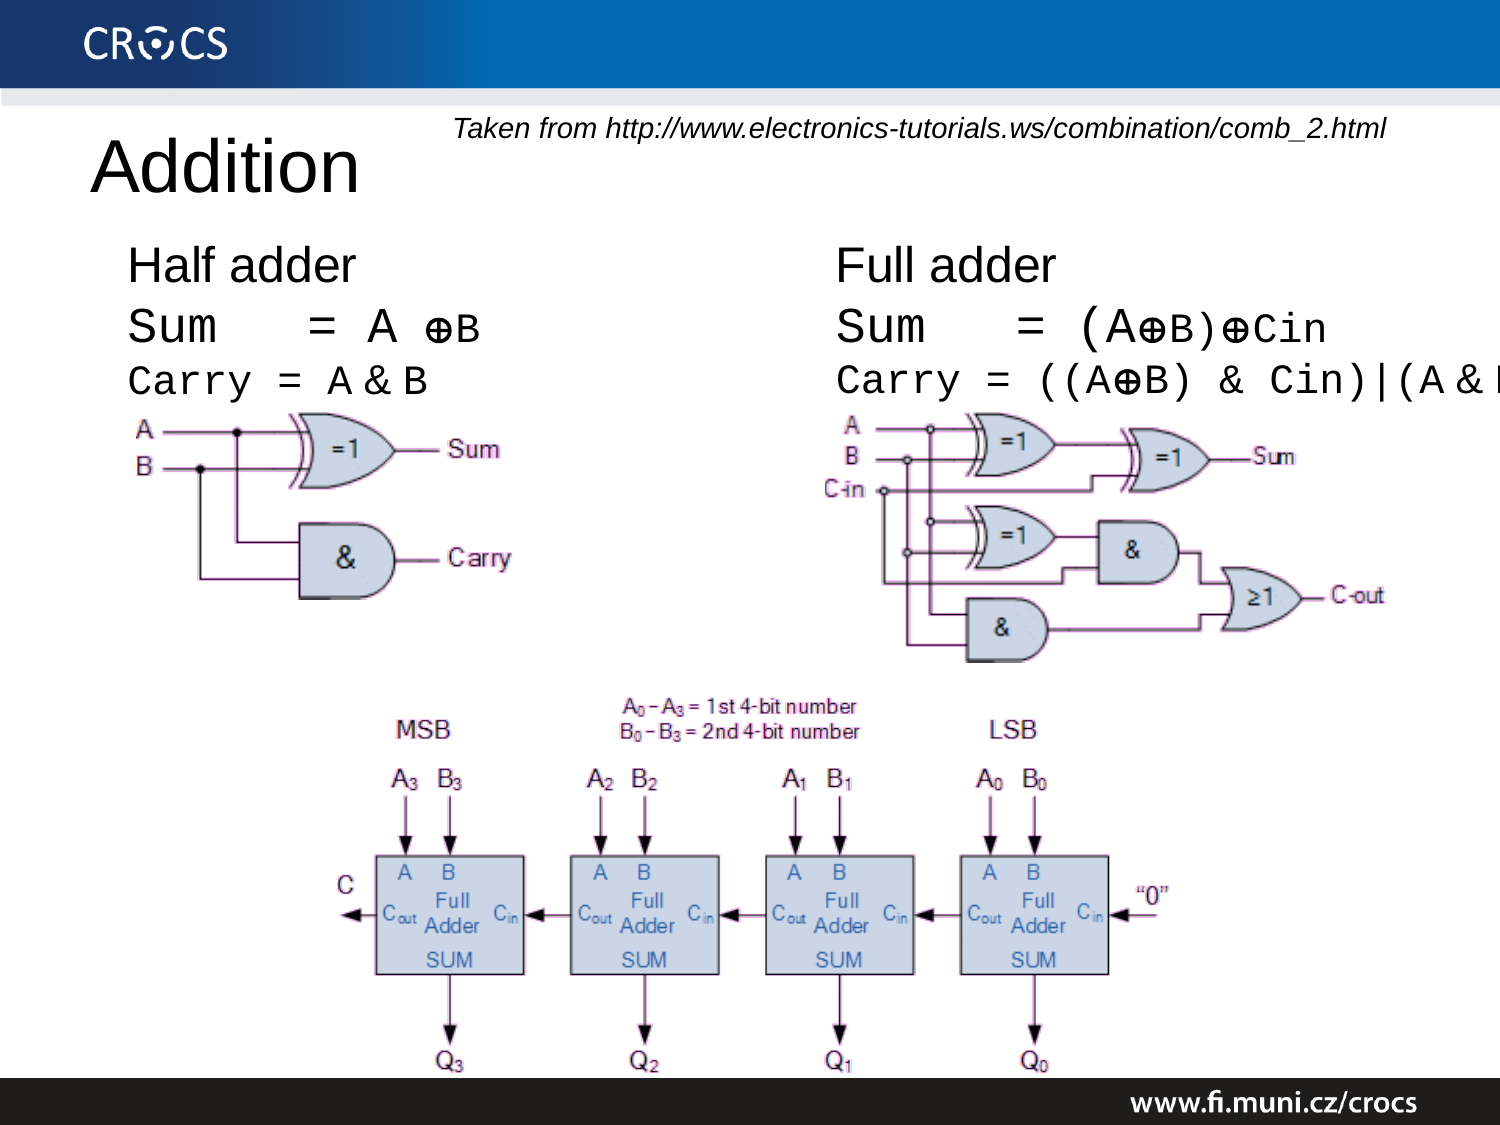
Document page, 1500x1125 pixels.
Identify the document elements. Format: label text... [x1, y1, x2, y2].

text_box Half adder Sum = A B Carry = A & B [112, 224, 415, 395]
text_box Full adder Sum = (AB)Cin Carry = ((AB) & Cin)|(A & B) [821, 224, 1476, 473]
picture [0, 0, 1500, 1125]
text_box Addition [75, 110, 638, 208]
text_box Taken from http://www.electronics-tutorials.ws/combination/comb_2.html [437, 101, 1499, 152]
